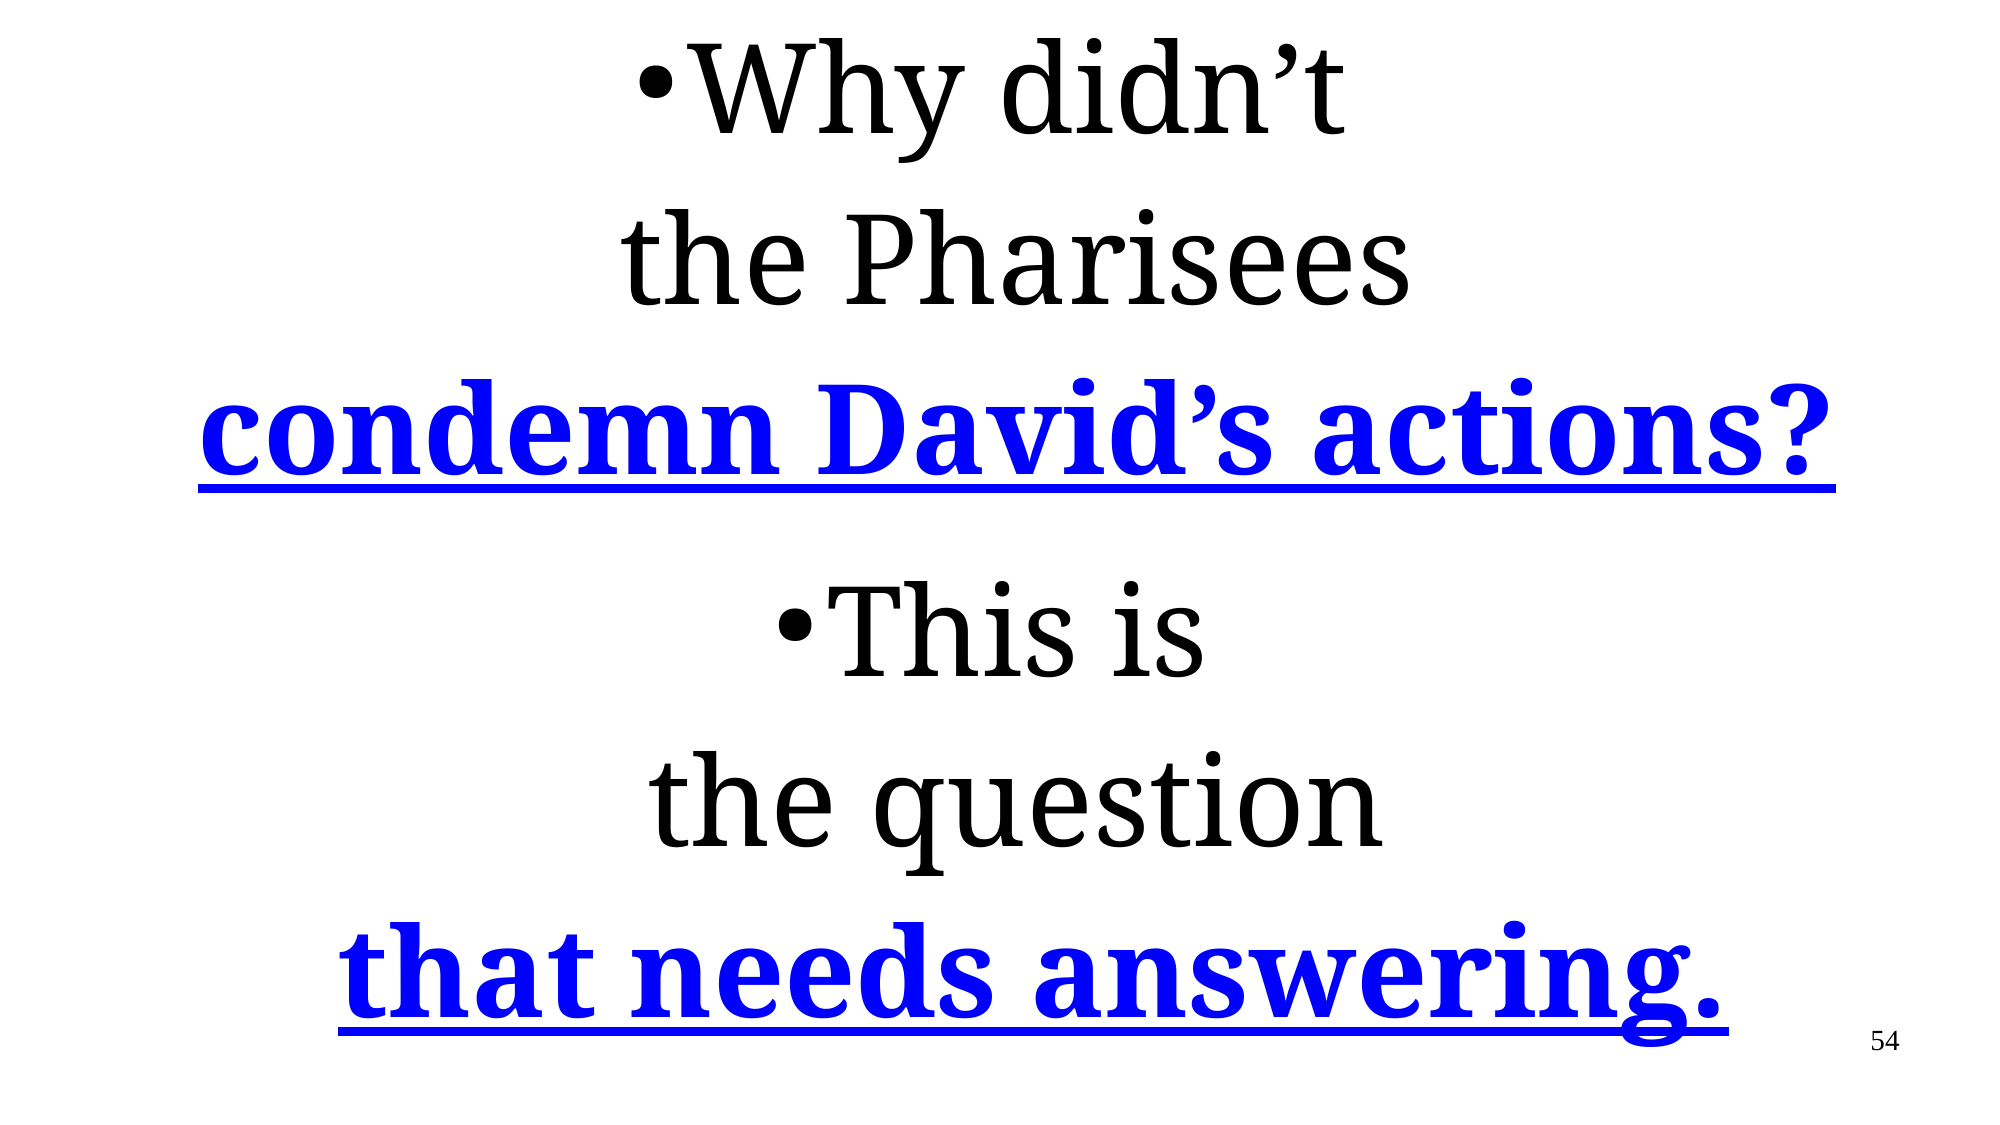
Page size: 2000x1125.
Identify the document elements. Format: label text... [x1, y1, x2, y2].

list Why didn’t the Pharisees condemn David’s actions? This is the question that needs answering. [0, 0, 1996, 1123]
